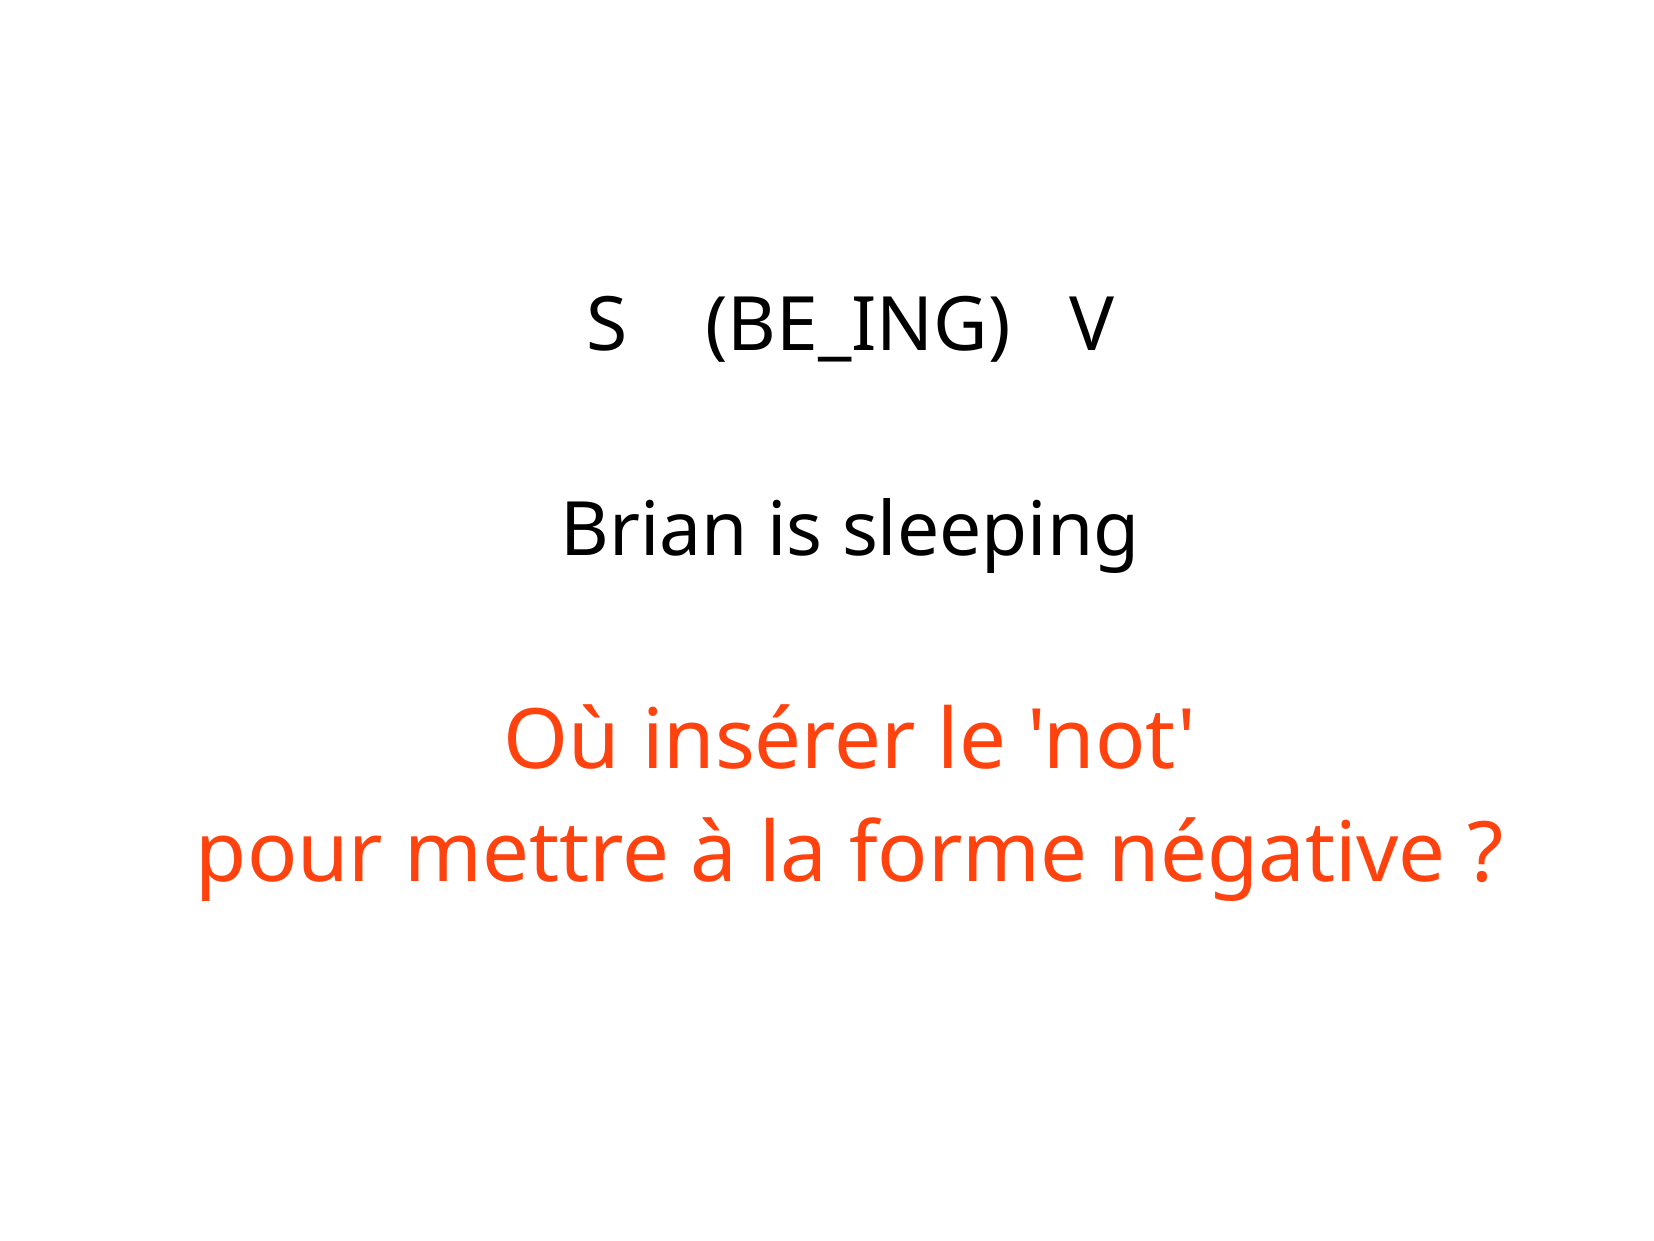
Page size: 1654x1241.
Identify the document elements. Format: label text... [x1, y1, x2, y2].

text_box S (BE_ING) V Brian is sleeping Où insérer le 'not' pour mettre à la forme négative ? [59, 35, 1642, 1241]
